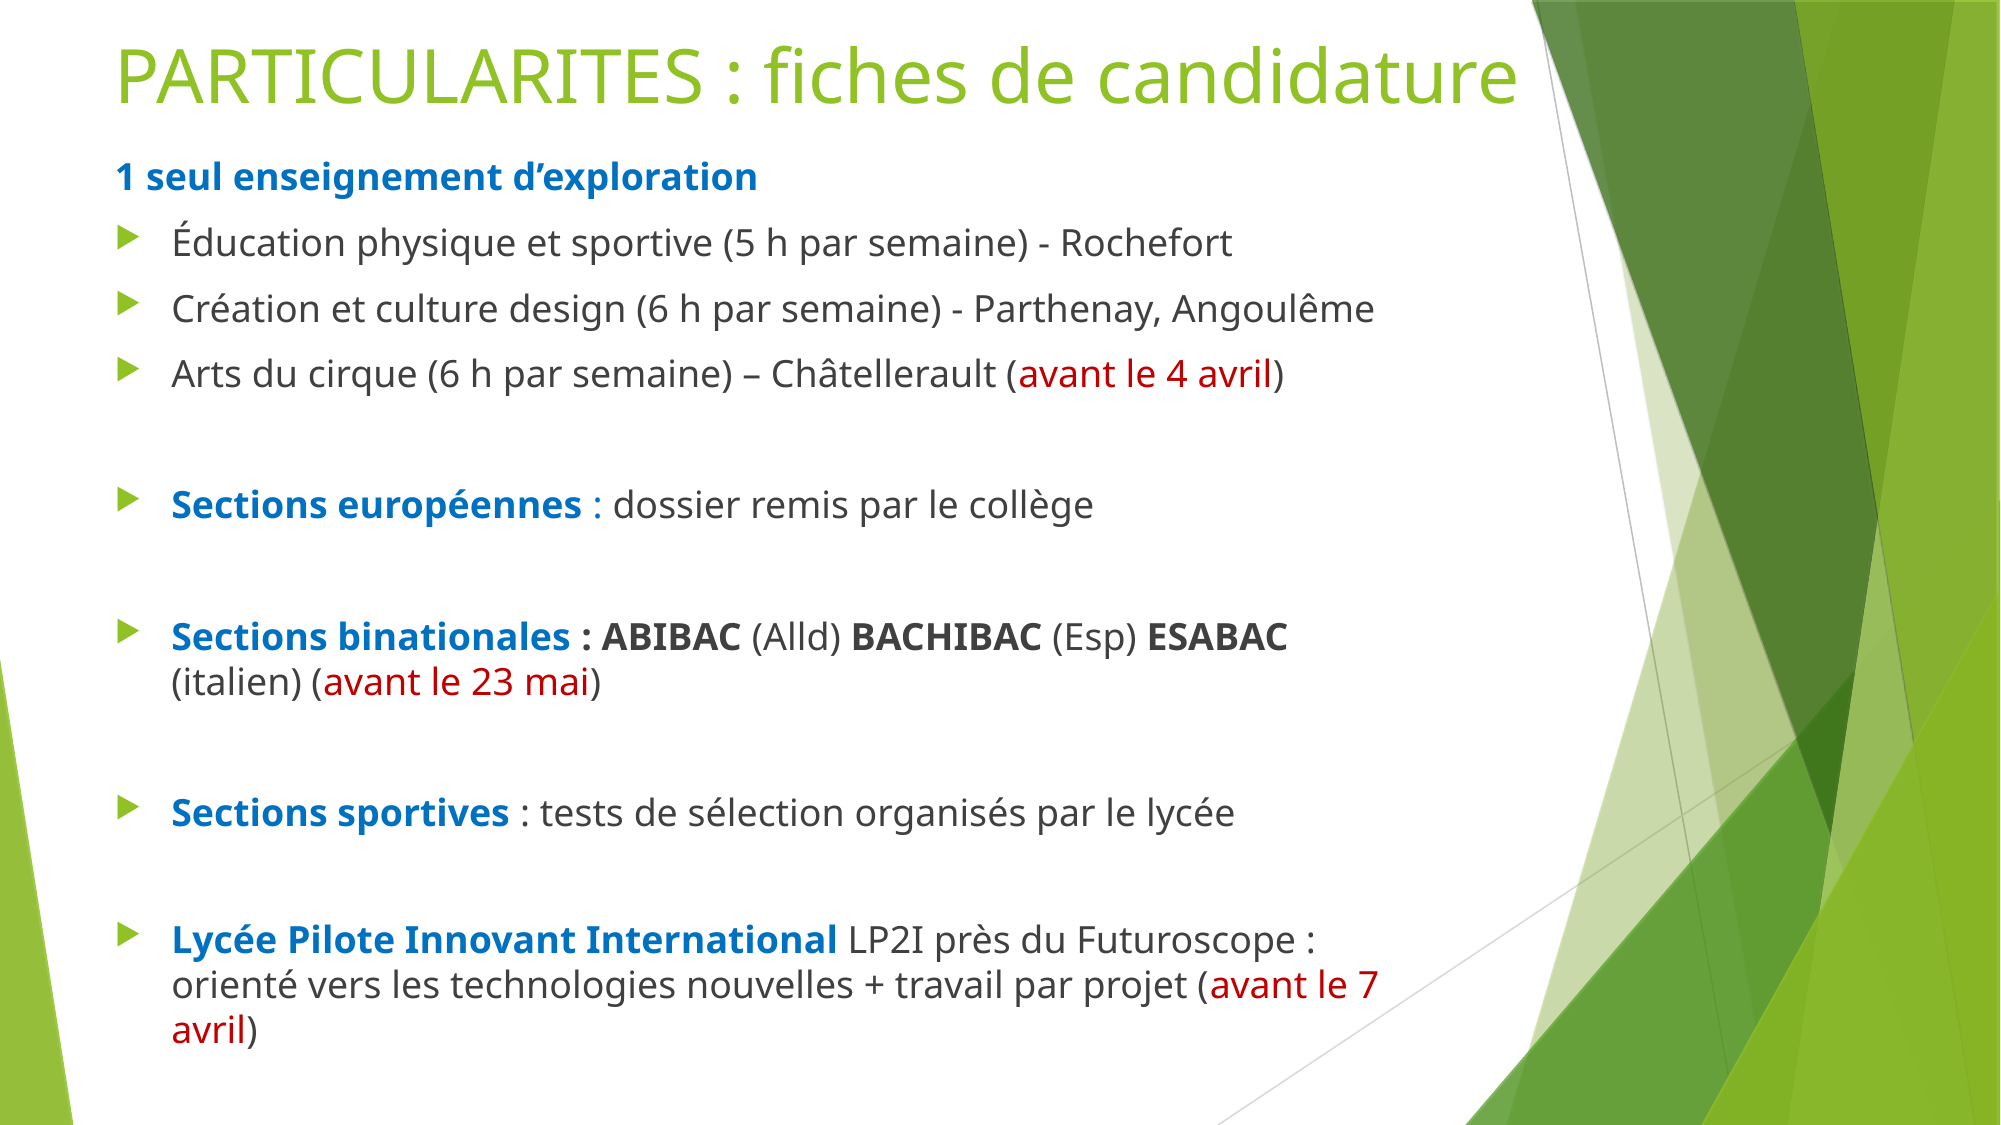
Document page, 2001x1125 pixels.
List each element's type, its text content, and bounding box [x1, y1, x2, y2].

list 1 seul enseignement d’exploration Éducation physique et sportive (5 h par semaine) - Rochefort Création et culture design (6 h par semaine) - Parthenay, Angoulême Arts du cirque (6 h par semaine) – Châtellerault (avant le 4 avril) Sections européennes : dossier remis par le collège Sections binationales : ABIBAC (Alld) BACHIBAC (Esp) ESABAC (italien) (avant le 23 mai) Sections sportives : tests de sélection organisés par le lycée Lycée Pilote Innovant International LP2I près du Futuroscope : orienté vers les technologies nouvelles + travail par projet (avant le 7 avril) [99, 145, 1432, 1069]
title PARTICULARITES : fiches de candidature [99, 21, 1882, 257]
